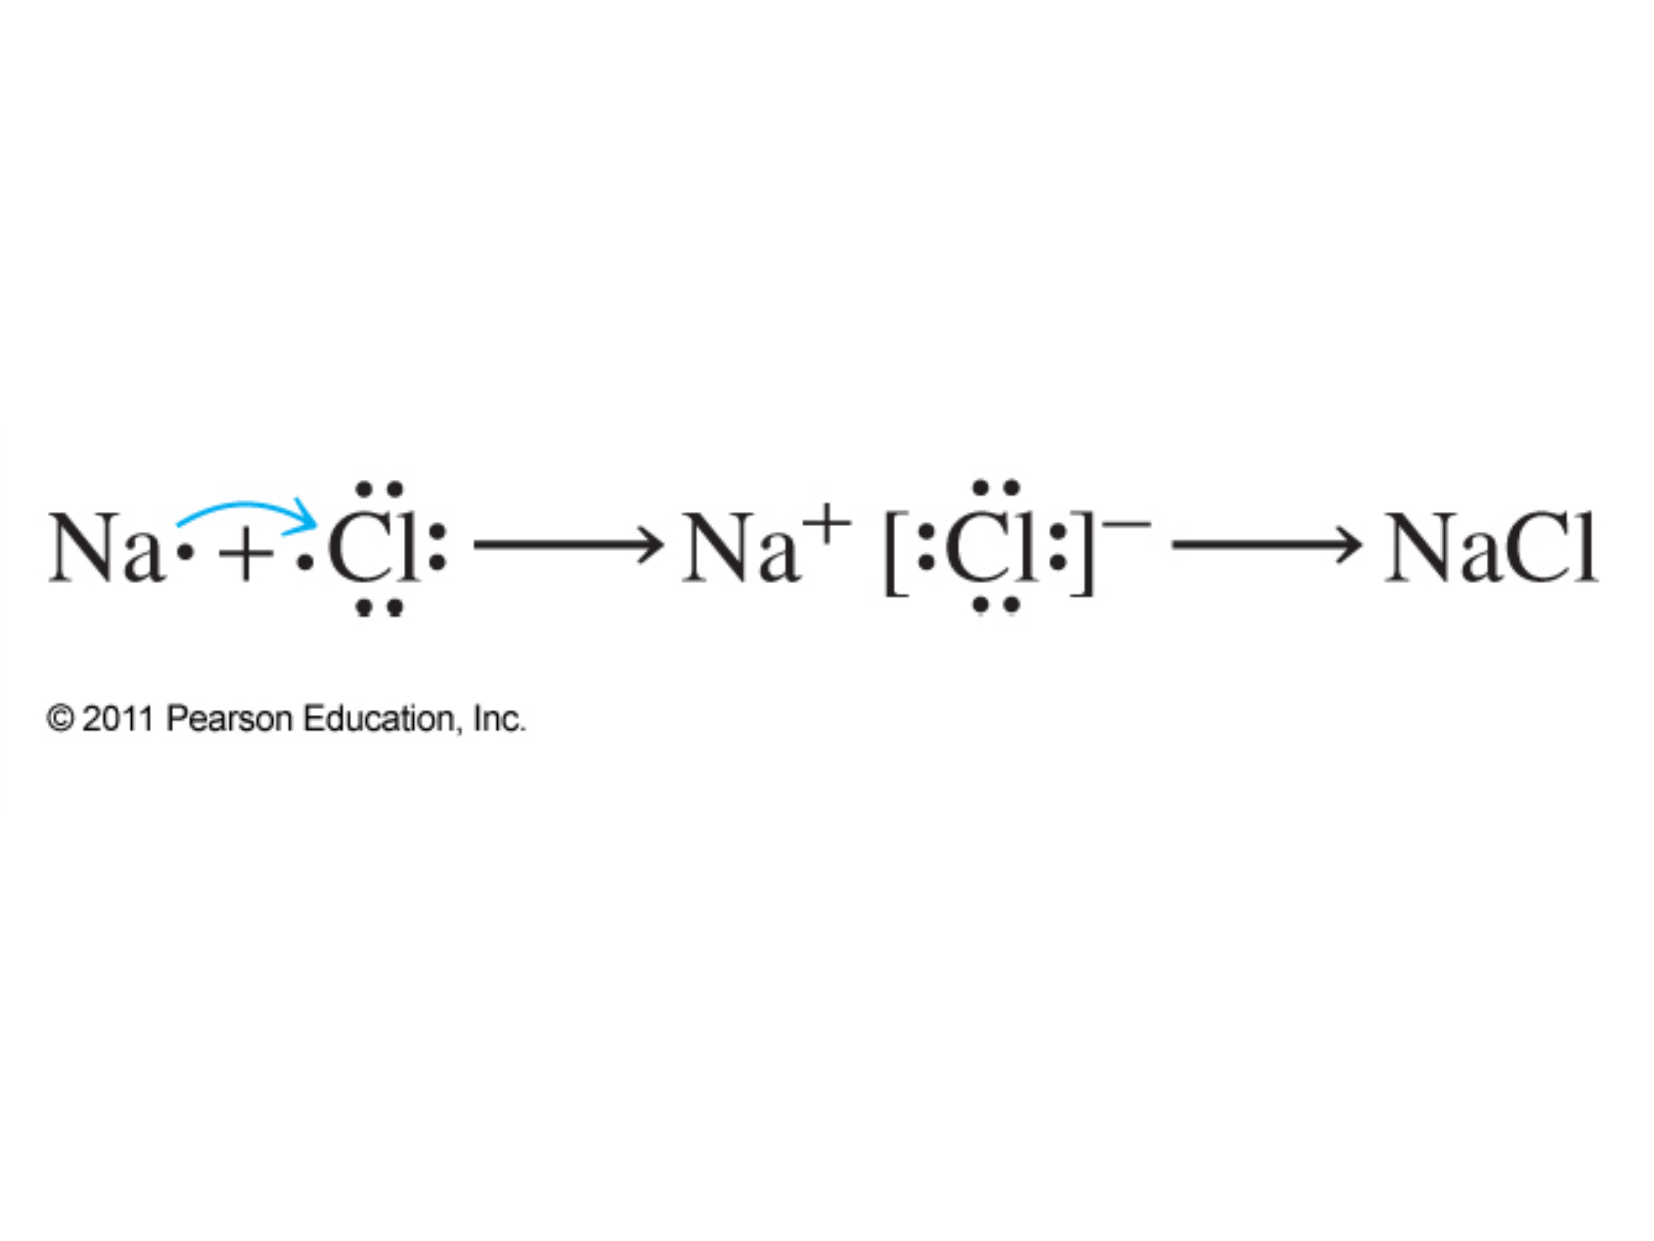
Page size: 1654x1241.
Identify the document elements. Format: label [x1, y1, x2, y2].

picture [0, 427, 1654, 813]
